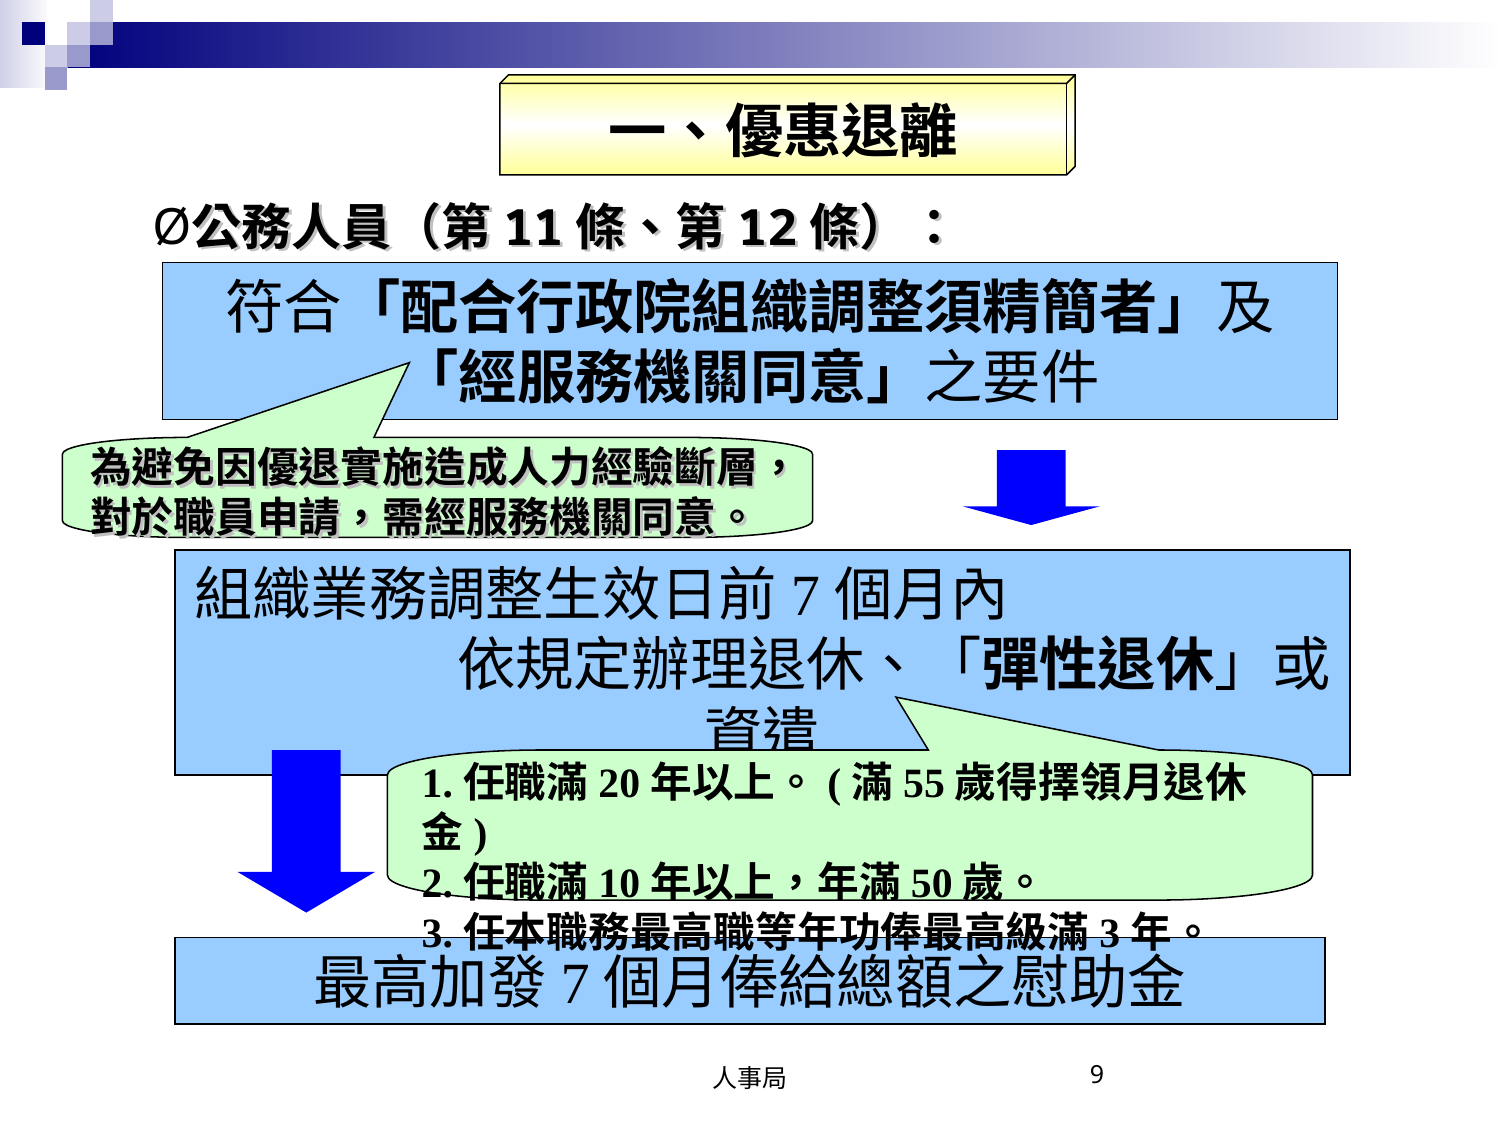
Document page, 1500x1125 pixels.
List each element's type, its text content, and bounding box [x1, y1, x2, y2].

text_box 1.任職滿20年以上。(滿55歲得擇領月退休金) 2.任職滿10年以上，年滿50歲。 3.任本職務最高職等年功俸最高級滿3年。 [387, 697, 1313, 901]
text_box 一、優惠退離 [499, 74, 1076, 175]
text_box [237, 750, 376, 913]
text_box 公務人員（第11條、第12條）： [137, 187, 1063, 263]
text_box 符合「配合行政院組織調整須精簡者」及「經服務機關同意」之要件 [162, 262, 1338, 420]
text_box 人事局 [512, 1025, 988, 1101]
text_box [1074, 1025, 1426, 1101]
text_box 組織業務調整生效日前7個月內 依規定辦理退休、「彈性退休」或資遣 [174, 549, 1351, 707]
text_box 最高加發7個月俸給總額之慰助金 [174, 937, 1325, 1025]
text_box [962, 450, 1101, 526]
text_box 為避免因優退實施造成人力經驗斷層，對於職員申請，需經服務機關同意。 [62, 362, 813, 538]
